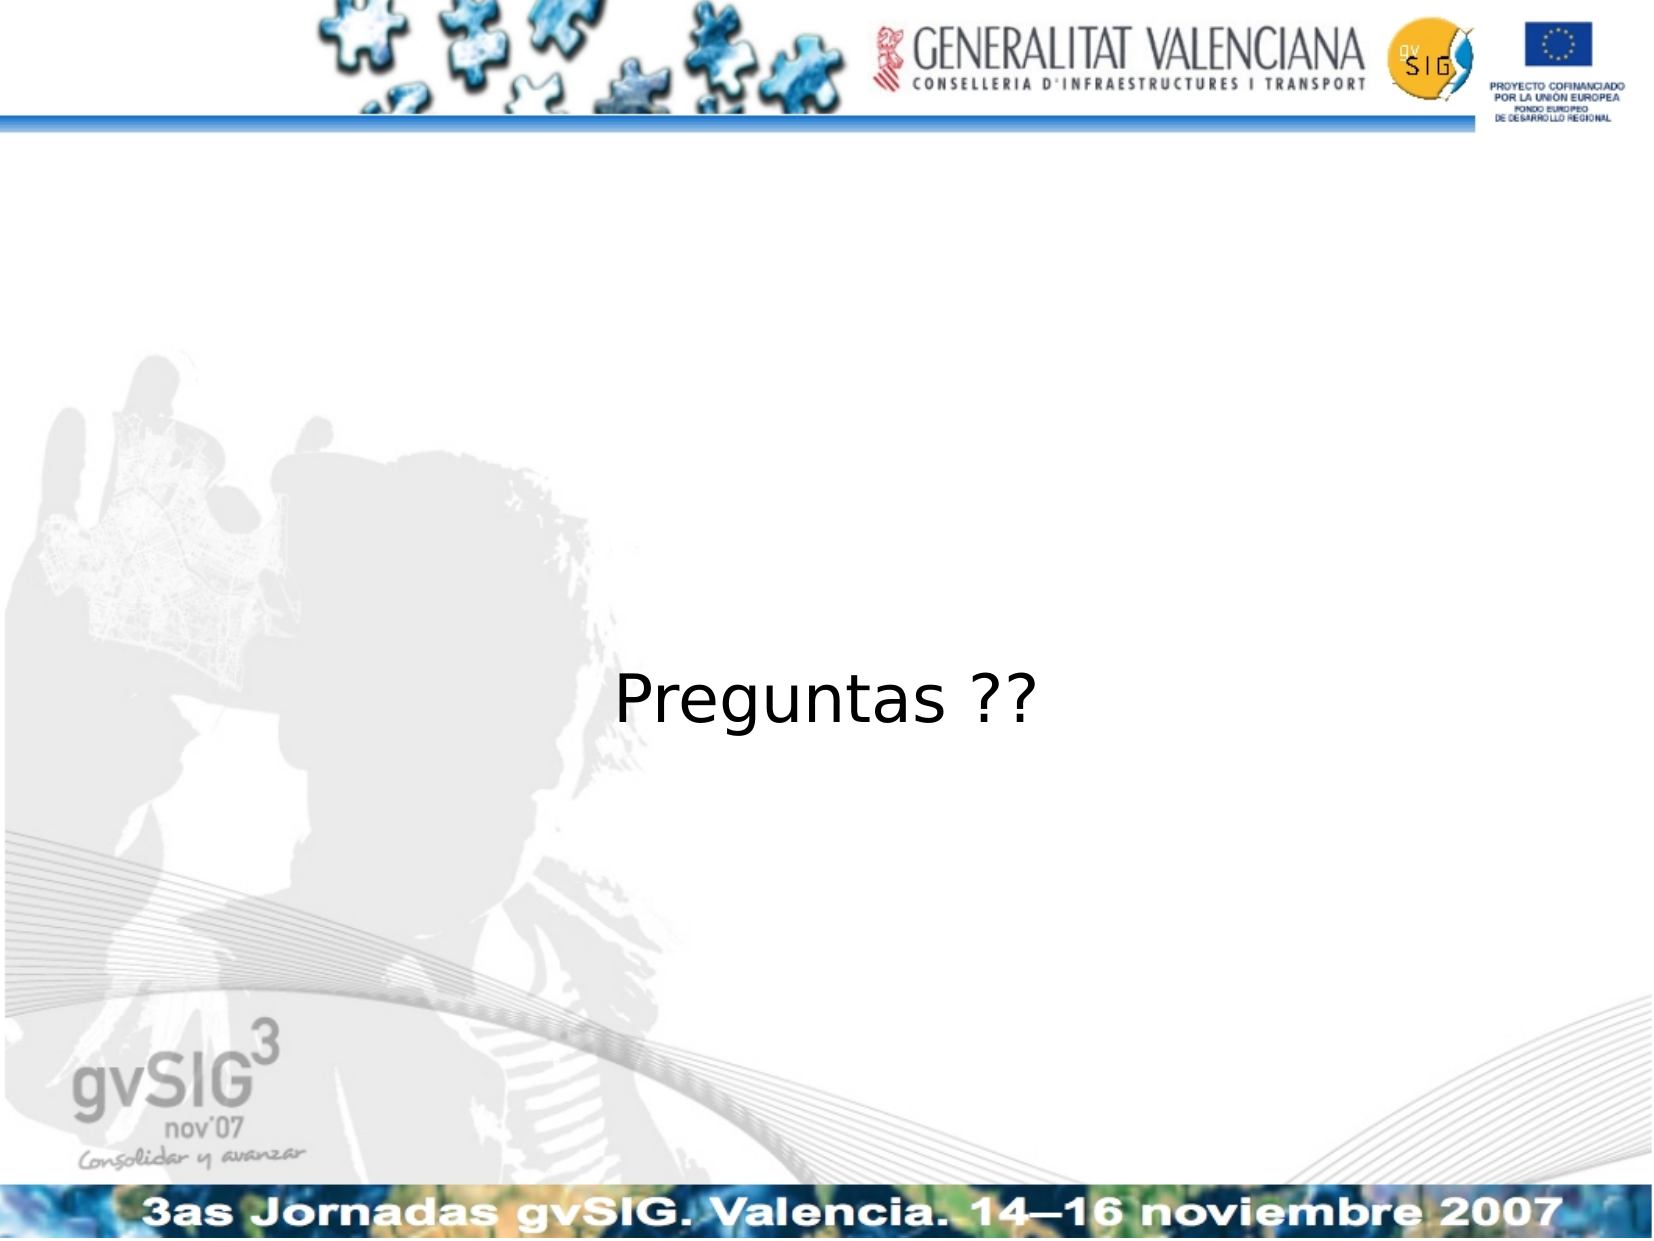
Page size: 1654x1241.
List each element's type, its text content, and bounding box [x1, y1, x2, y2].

picture [0, 0, 1652, 1238]
subtitle Preguntas ?? [82, 297, 1571, 1102]
